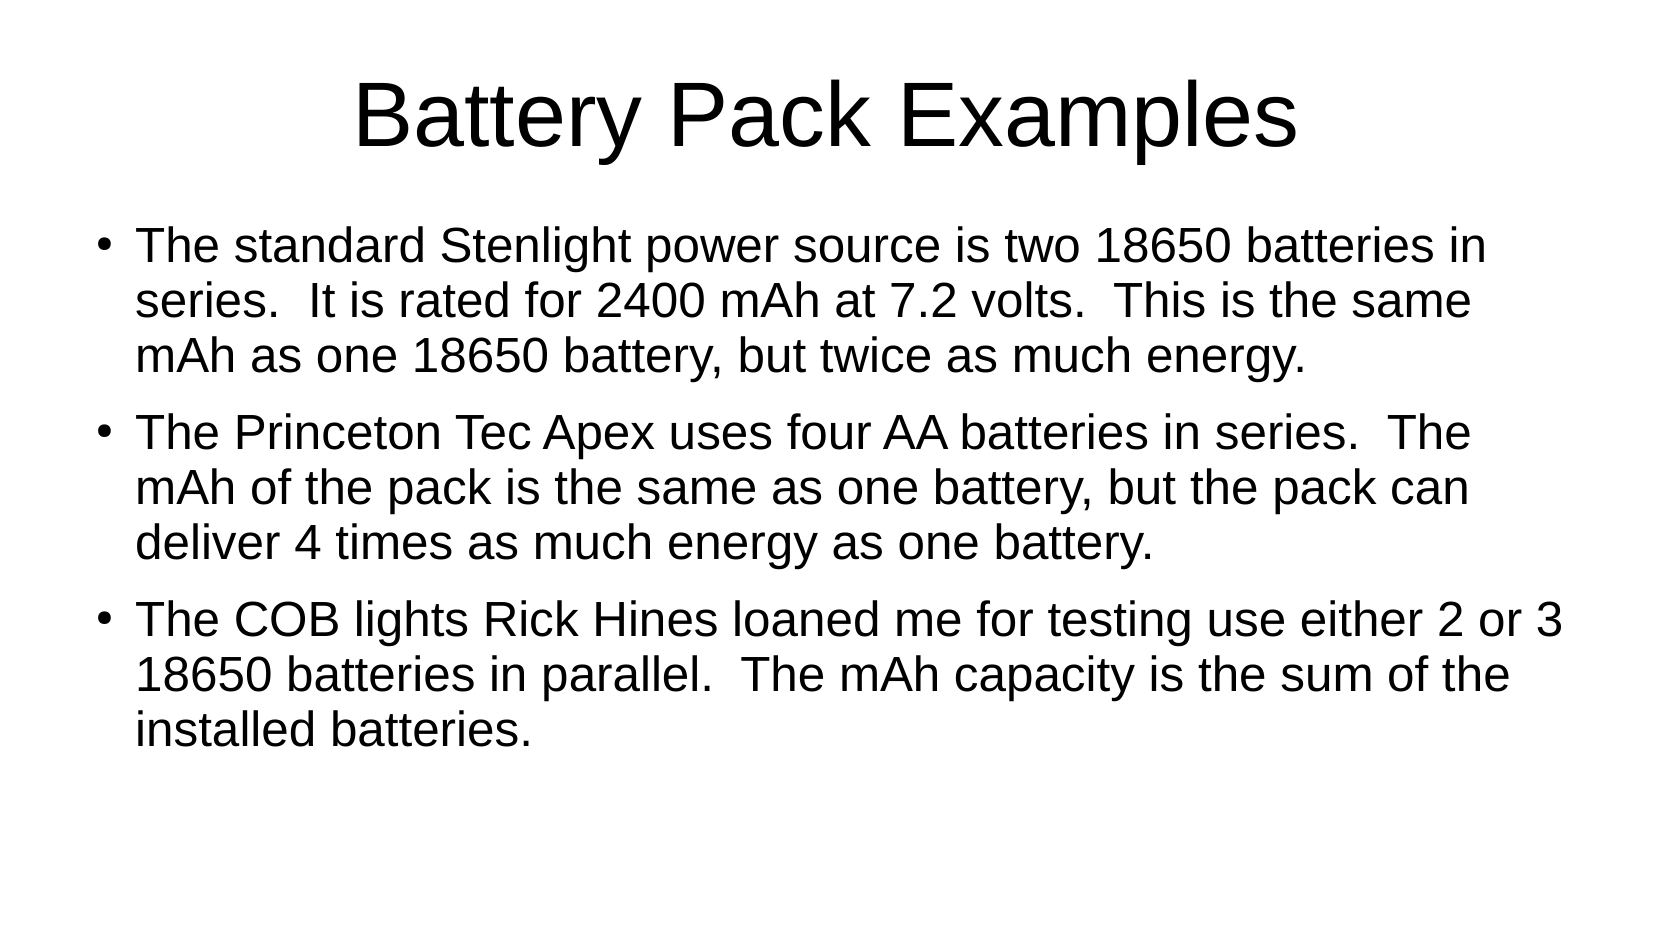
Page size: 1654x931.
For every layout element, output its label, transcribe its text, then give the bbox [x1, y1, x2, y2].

title Battery Pack Examples [82, 37, 1571, 193]
list The standard Stenlight power source is two 18650 batteries in series. It is rated for 2400 mAh at 7.2 volts. This is the same mAh as one 18650 battery, but twice as much energy. The Princeton Tec Apex uses four AA batteries in series. The mAh of the pack is the same as one battery, but the pack can deliver 4 times as much energy as one battery. The COB lights Rick Hines loaned me for testing use either 2 or 3 18650 batteries in parallel. The mAh capacity is the sum of the installed batteries. [82, 217, 1571, 758]
